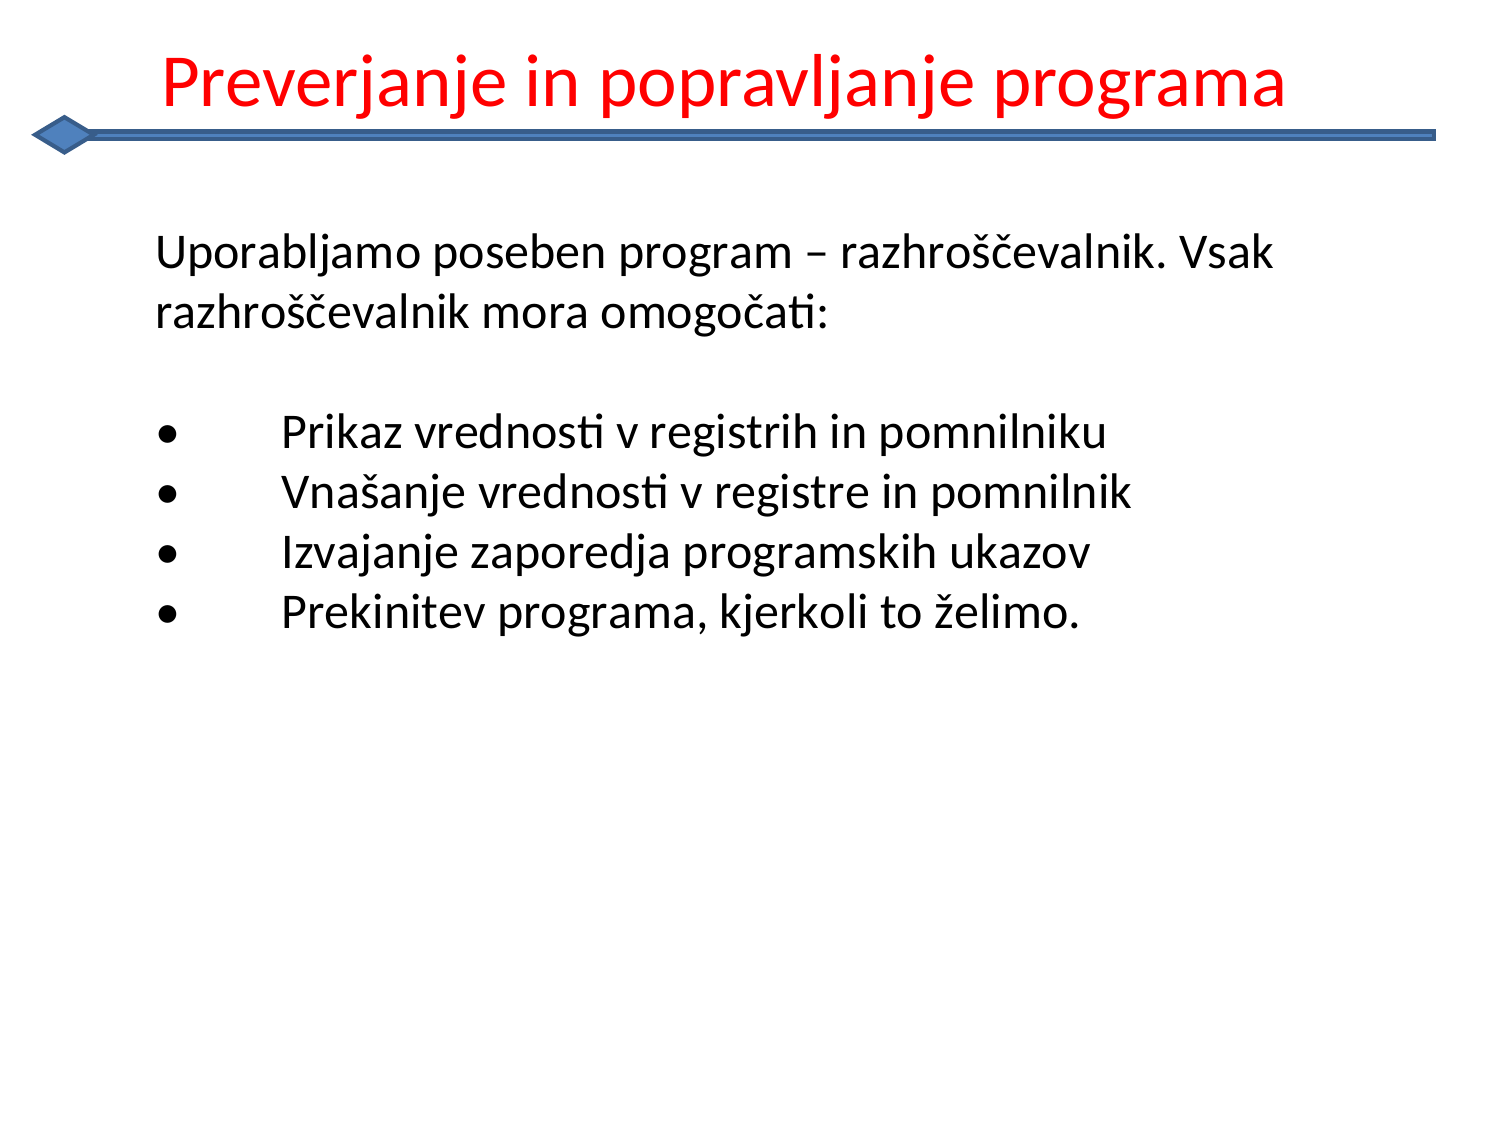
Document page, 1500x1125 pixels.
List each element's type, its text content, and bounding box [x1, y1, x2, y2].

text_box Uporabljamo poseben program – razhroščevalnik. Vsak razhroščevalnik mora omogočati: • Prikaz vrednosti v registrih in pomnilniku • Vnašanje vrednosti v registre in pomnilnik • Izvajanje zaporedja programskih ukazov • Prekinitev programa, kjerkoli to želimo. [140, 210, 1383, 707]
title Preverjanje in popravljanje programa [58, 0, 1409, 153]
